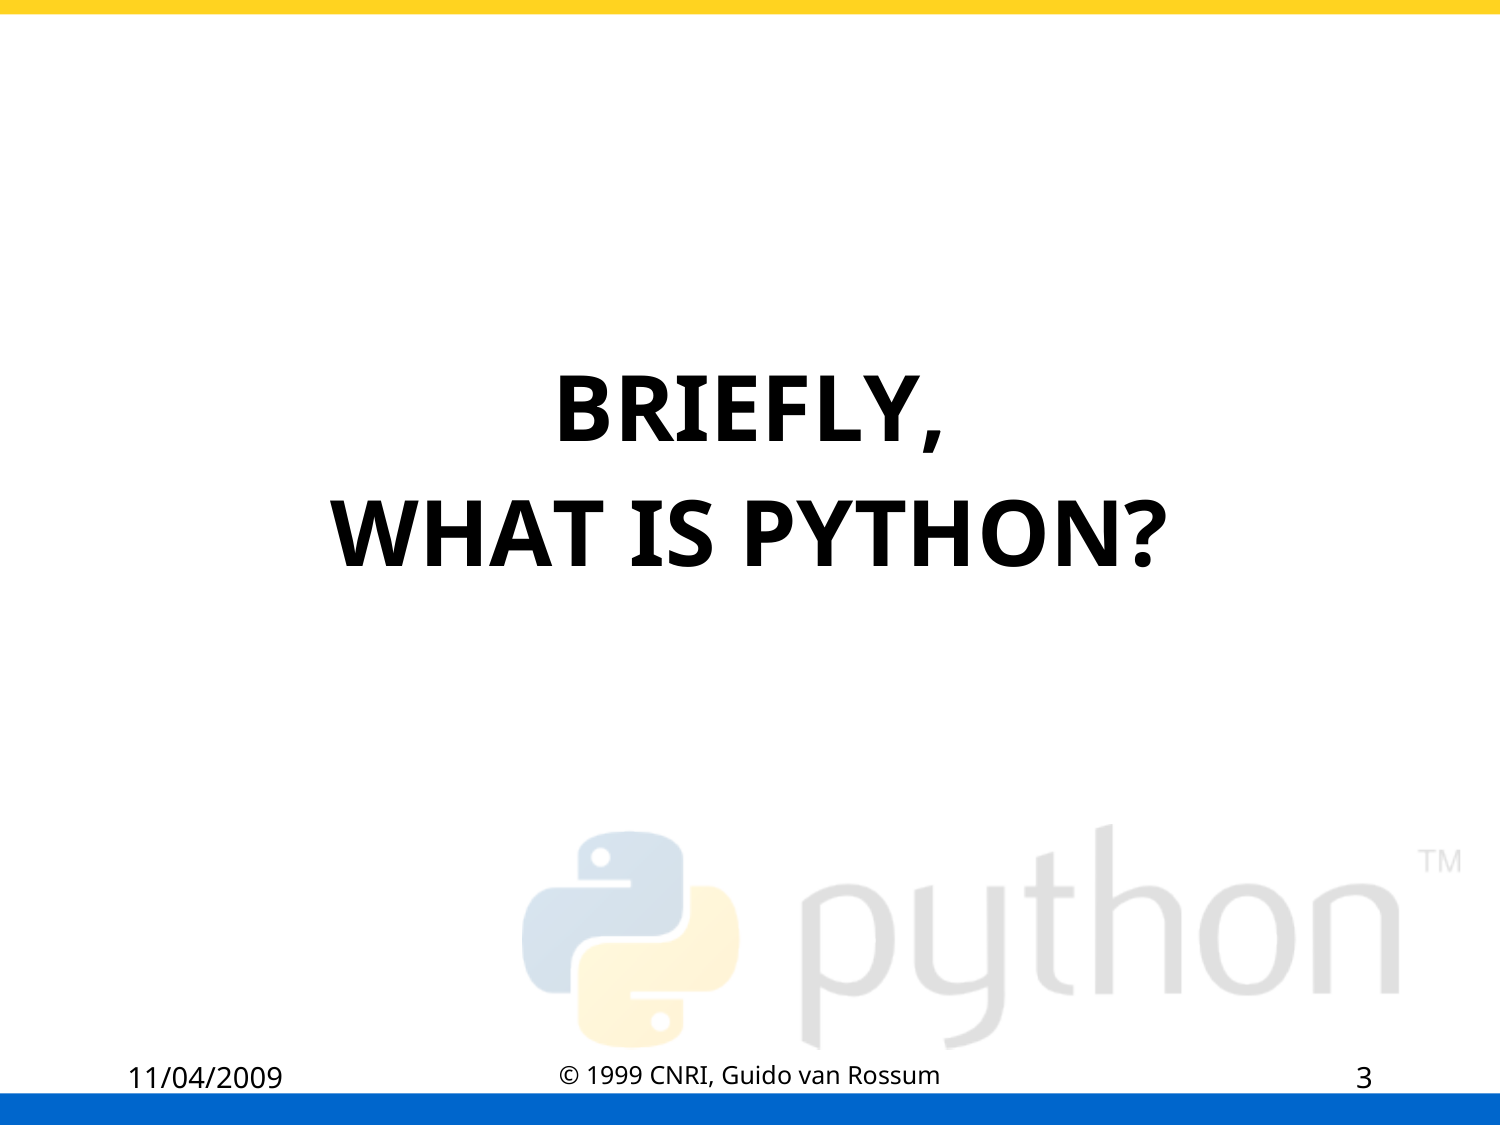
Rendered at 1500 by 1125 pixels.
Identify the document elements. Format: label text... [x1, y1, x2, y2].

title BRIEFLY, WHAT IS PYTHON? [112, 354, 1388, 584]
